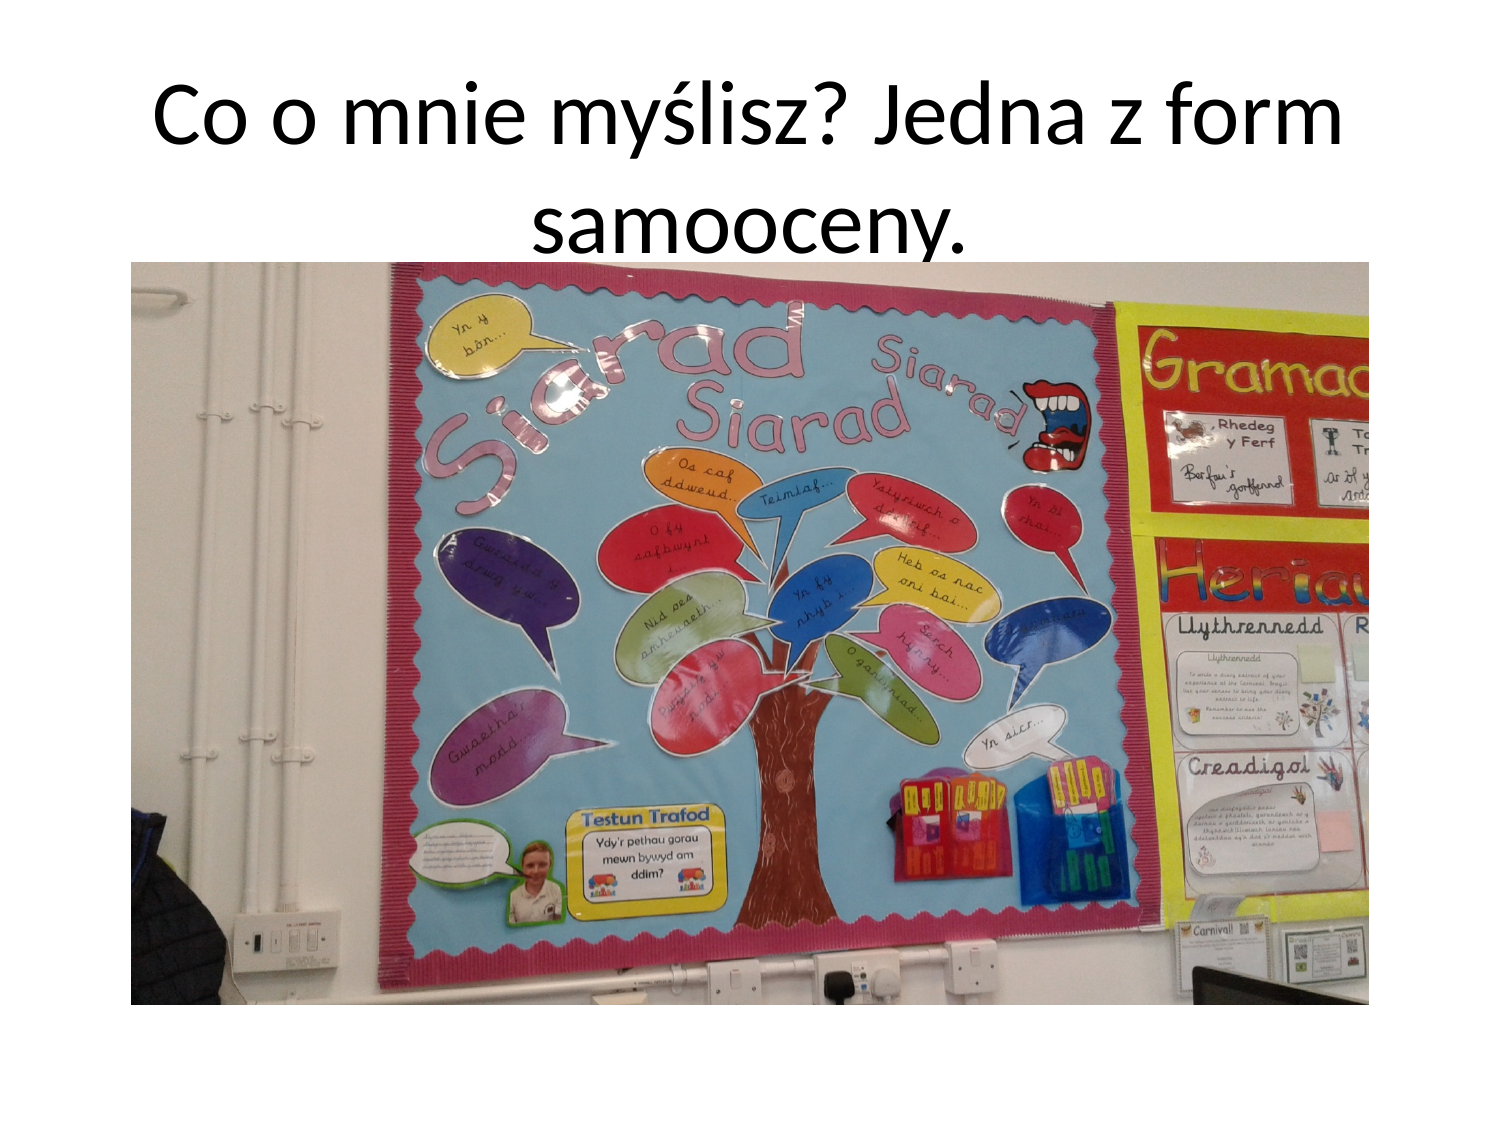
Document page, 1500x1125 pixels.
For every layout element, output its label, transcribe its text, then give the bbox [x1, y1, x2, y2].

picture [131, 262, 1369, 1005]
title Co o mnie myślisz? Jedna z form samooceny. [75, 45, 1425, 233]
